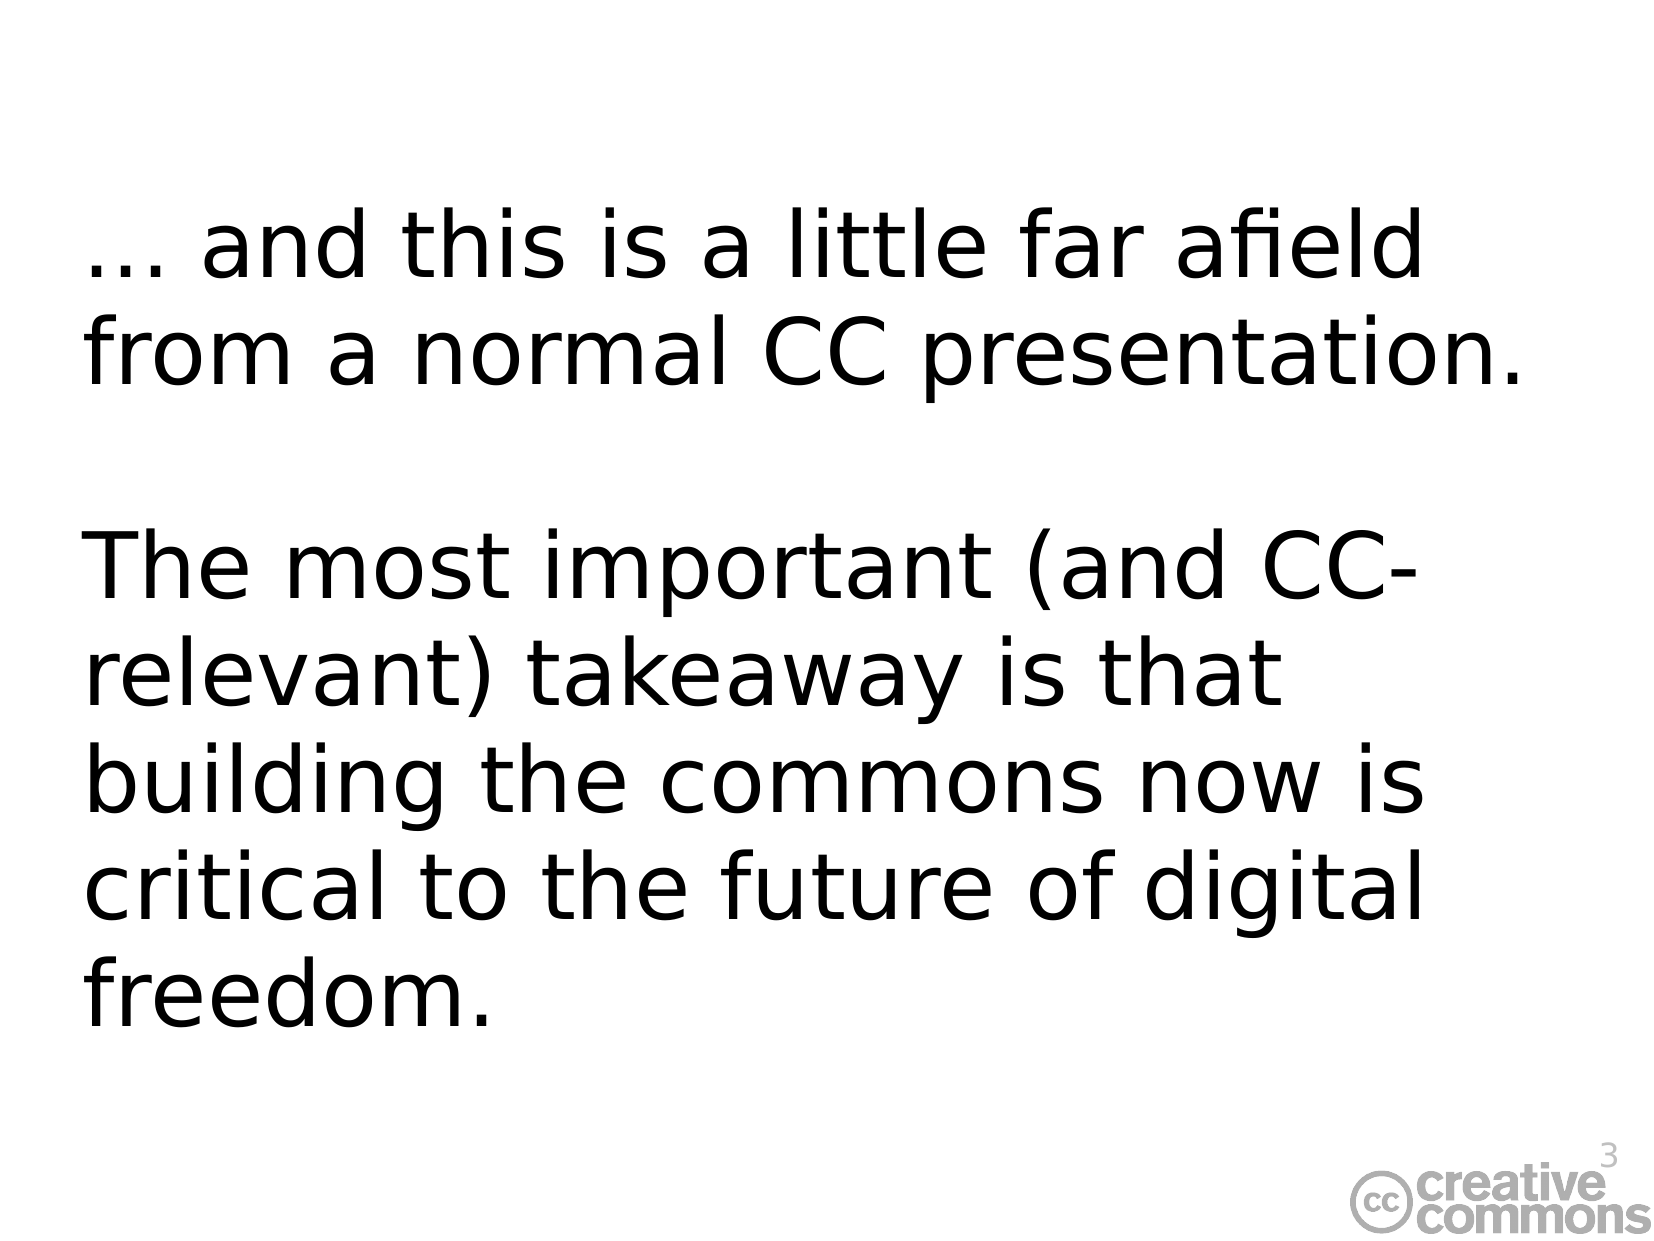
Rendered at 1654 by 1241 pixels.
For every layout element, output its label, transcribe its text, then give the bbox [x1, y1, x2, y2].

title ... and this is a little far afield from a normal CC presentation. The most important (and CC-relevant) takeaway is that building the commons now is critical to the future of digital freedom. [82, 192, 1571, 1049]
picture [1350, 1162, 1651, 1234]
